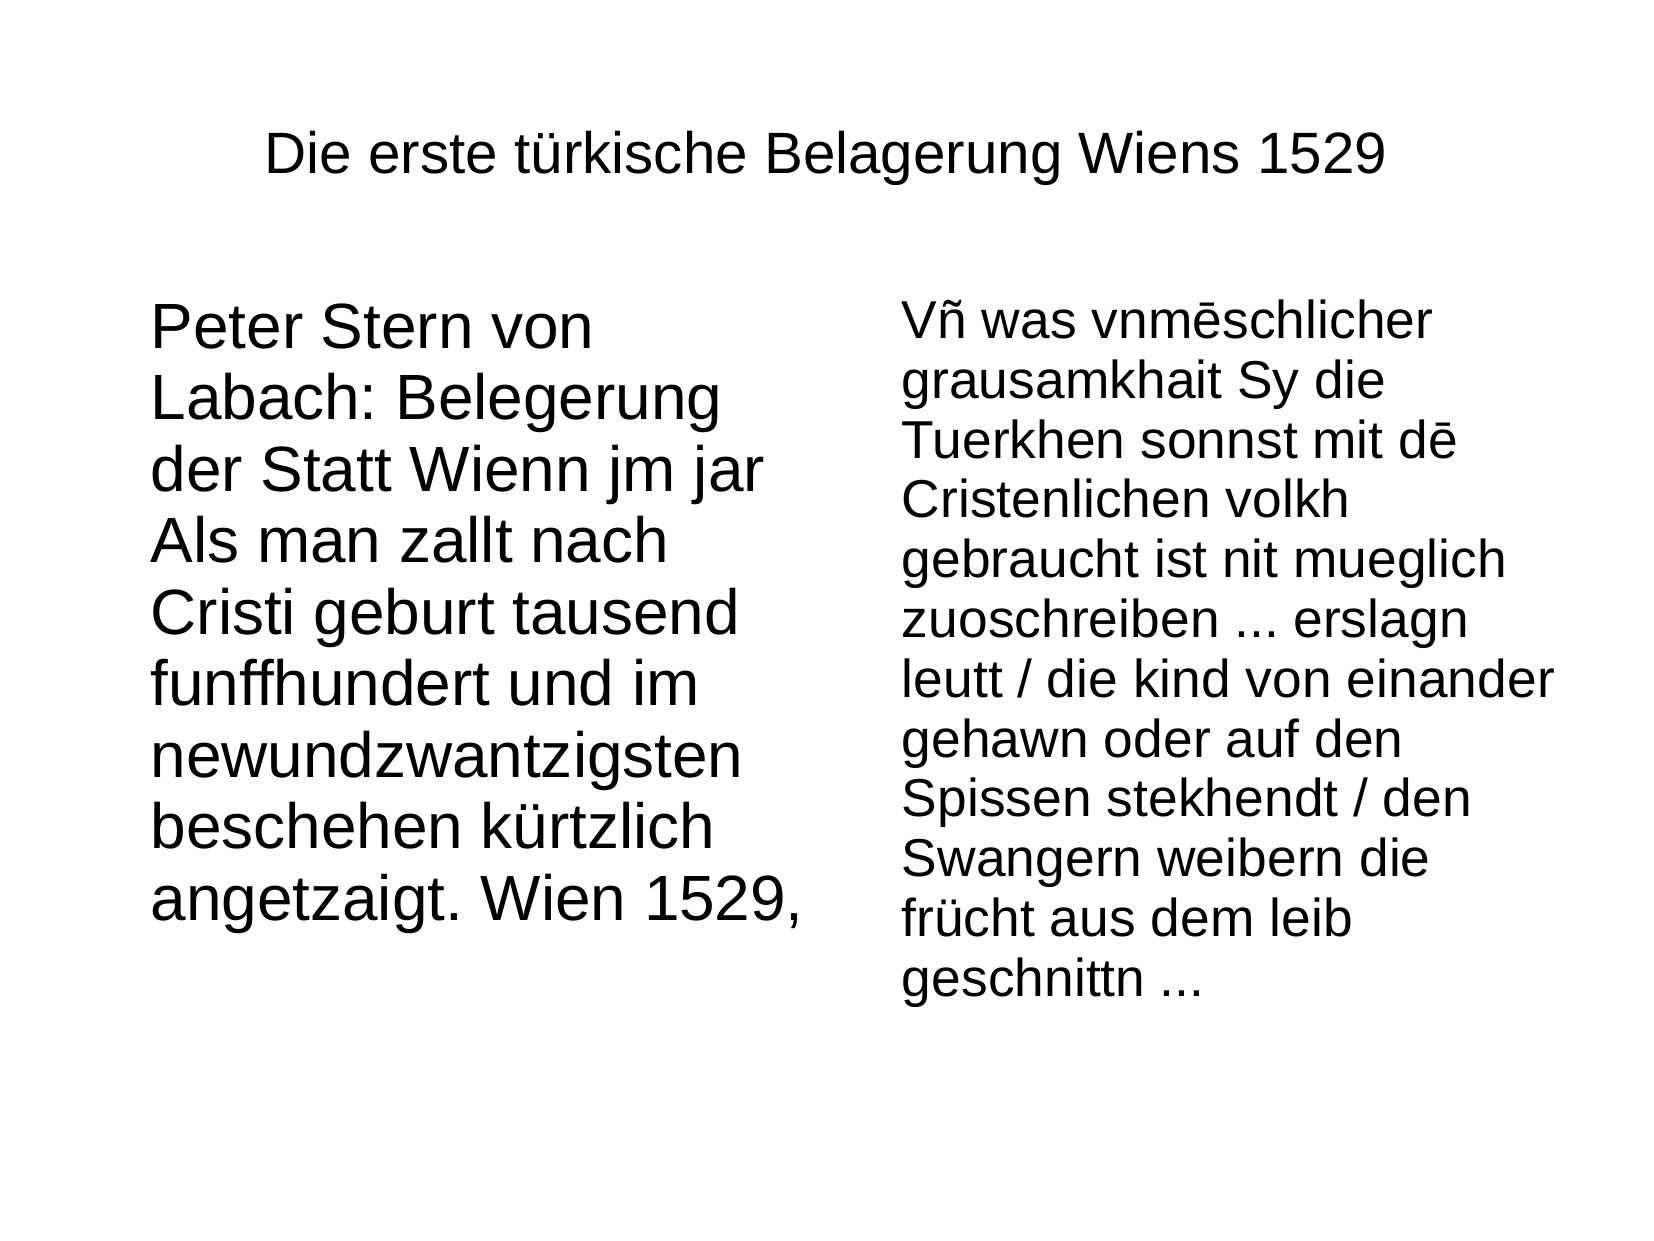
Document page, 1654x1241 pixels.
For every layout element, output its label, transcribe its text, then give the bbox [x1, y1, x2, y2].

title Die erste türkische Belagerung Wiens 1529 [82, 49, 1571, 257]
list Peter Stern von Labach: Belegerung der Statt Wienn jm jar Als man zallt nach Cristi geburt tausend funffhundert und im newundzwantzigsten beschehen kürtzlich angetzaigt. Wien 1529, [82, 290, 809, 1010]
list Vñ was vnmēschlicher grausamkhait Sy die Tuerkhen sonnst mit dē Cristenlichen volkh gebraucht ist nit mueglich zuoschreiben ... erslagn leutt / die kind von einander gehawn oder auf den Spissen stekhendt / den Swangern weibern die frücht aus dem leib geschnittn ... [845, 290, 1572, 1010]
